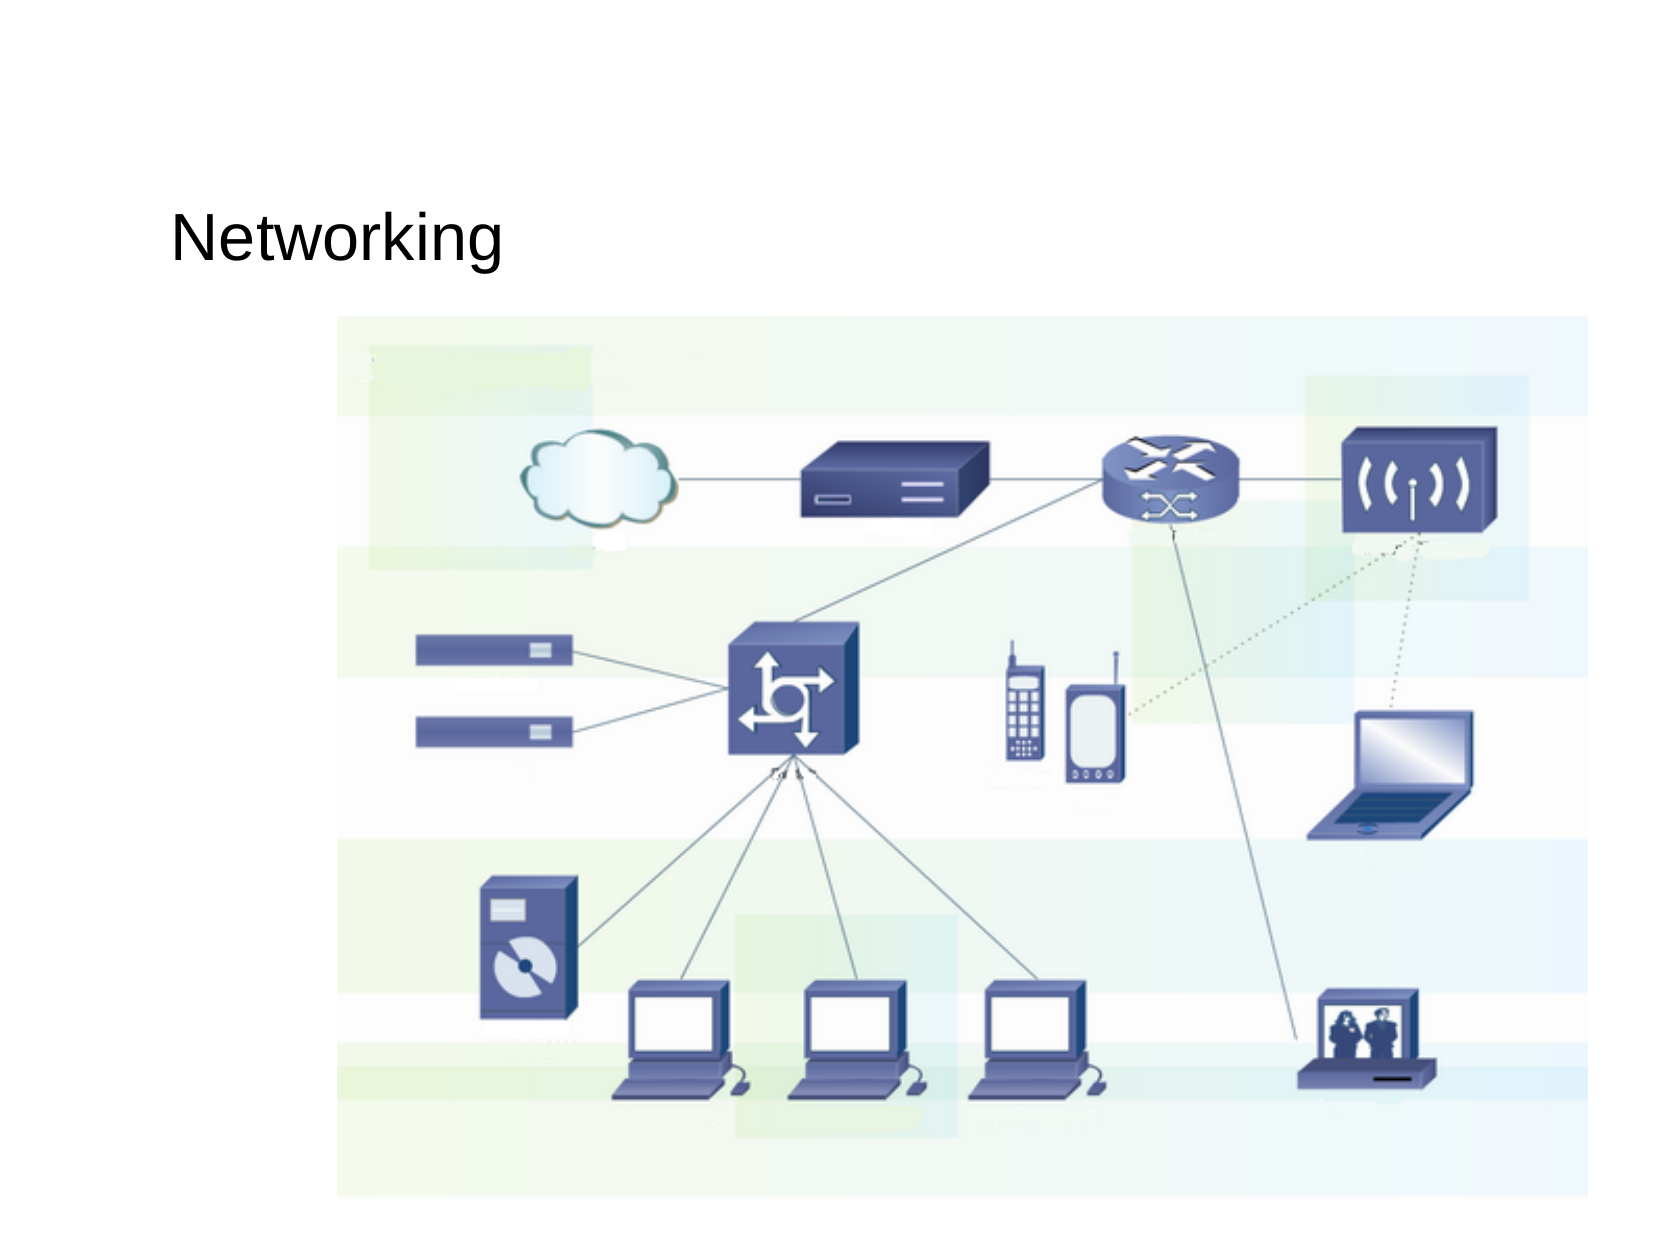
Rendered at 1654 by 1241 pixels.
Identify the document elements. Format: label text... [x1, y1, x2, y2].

picture [337, 316, 1588, 1201]
subtitle Networking [37, 187, 638, 289]
